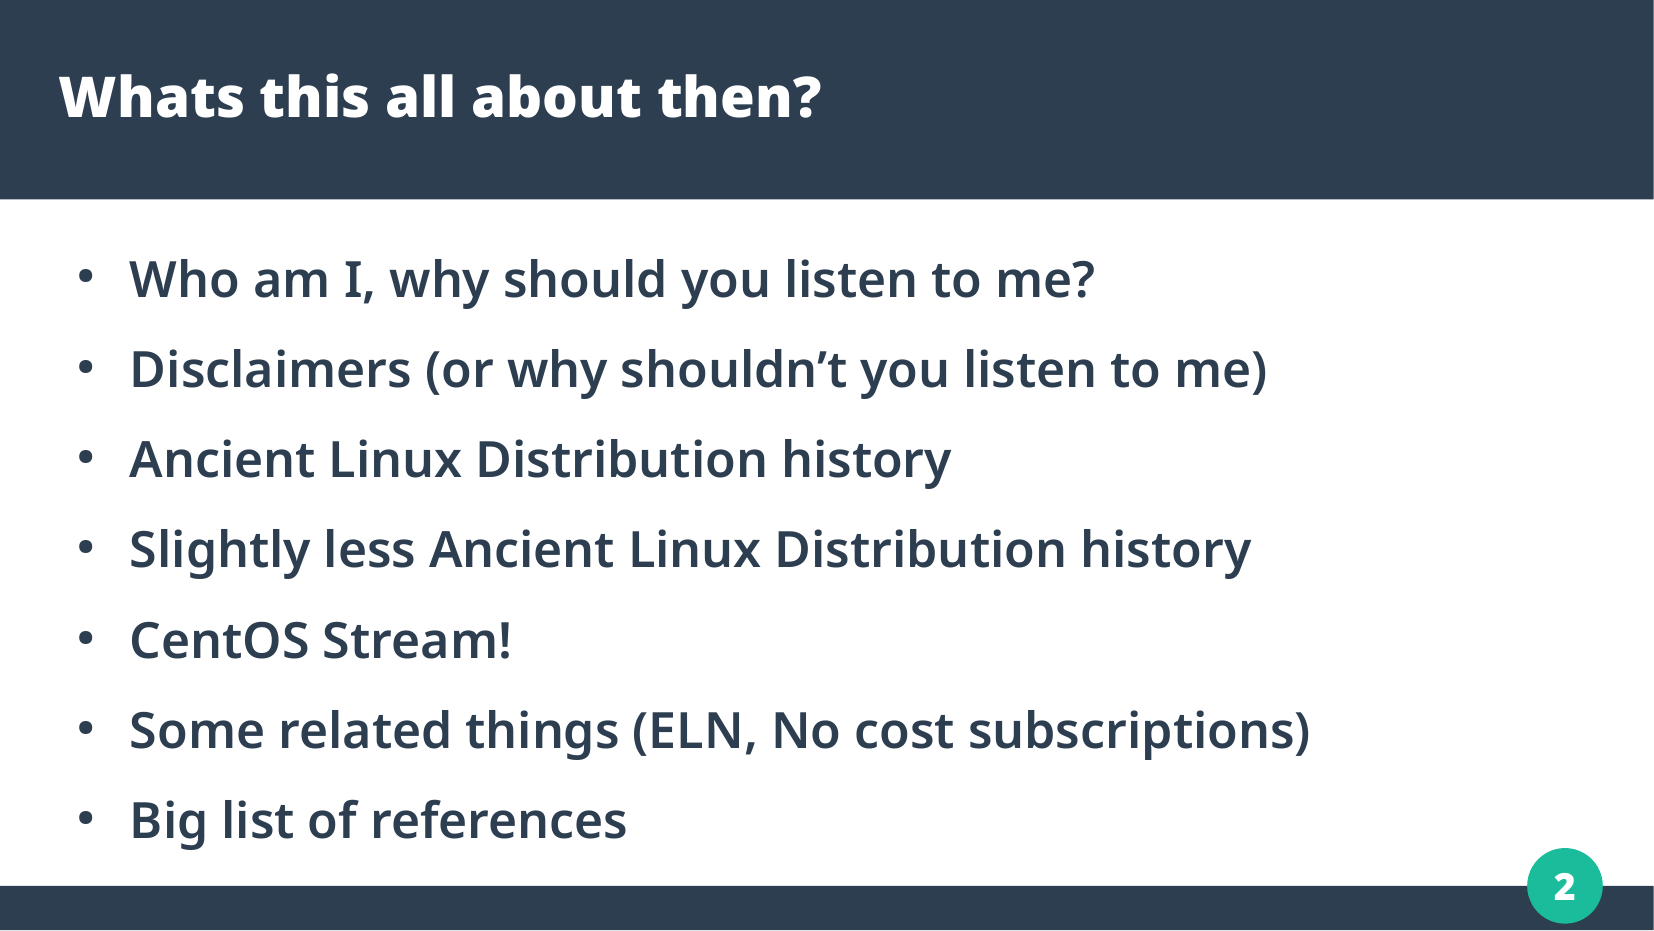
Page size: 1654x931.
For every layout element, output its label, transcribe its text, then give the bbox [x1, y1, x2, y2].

list Who am I, why should you listen to me? Disclaimers (or why shouldn’t you listen to me) Ancient Linux Distribution history Slightly less Ancient Linux Distribution history CentOS Stream! Some related things (ELN, No cost subscriptions) Big list of references [59, 243, 1595, 864]
title Whats this all about then? [59, 37, 1595, 156]
